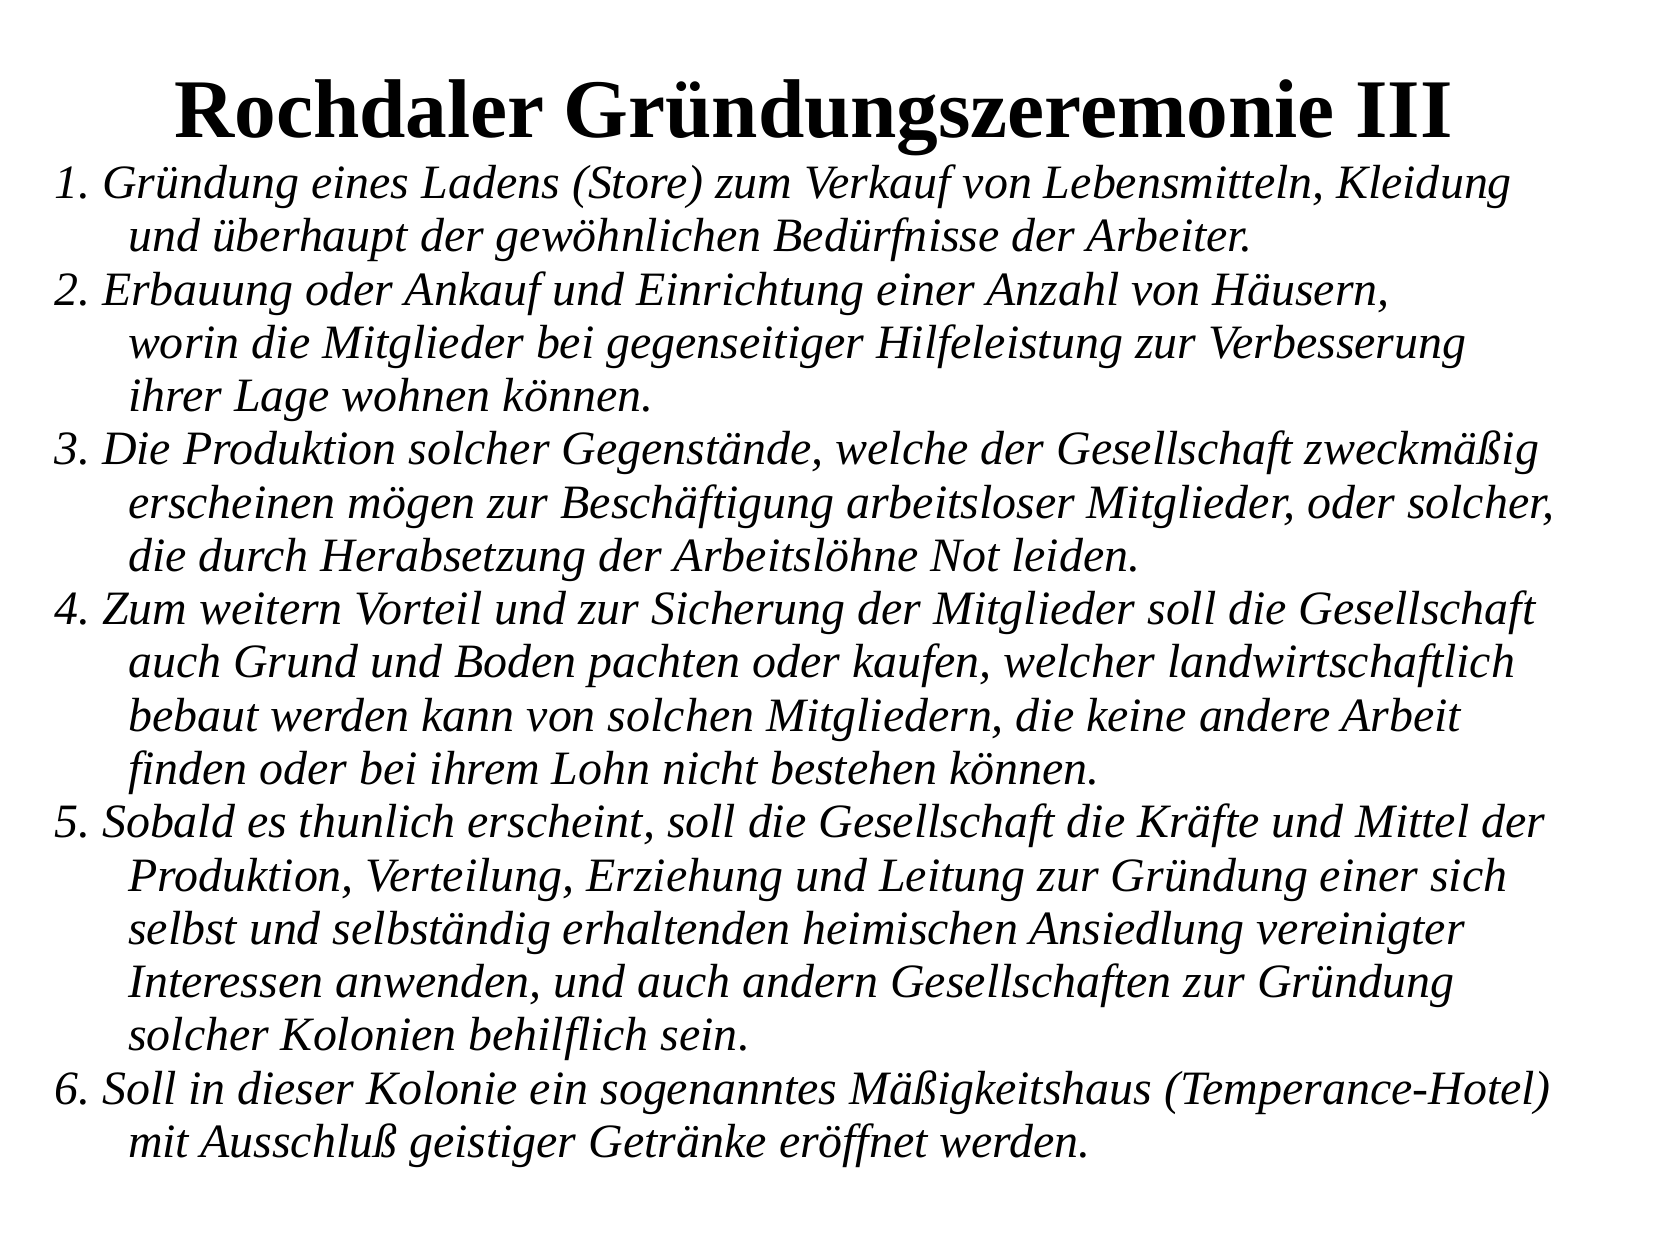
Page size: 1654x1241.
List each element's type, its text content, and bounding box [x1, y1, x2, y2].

text_box Rochdaler Gründungszeremonie III 1. Gründung eines Ladens (Store) zum Verkauf von Lebensmitteln, Kleidung und überhaupt der gewöhnlichen Bedürfnisse der Arbeiter. 2. Erbauung oder Ankauf und Einrichtung einer Anzahl von Häusern, worin die Mitglieder bei gegenseitiger Hilfeleistung zur Verbesserung ihrer Lage wohnen können. 3. Die Produktion solcher Gegenstände, welche der Gesellschaft zweckmäßig erscheinen mögen zur Beschäftigung arbeitsloser Mitglieder, oder solcher, die durch Herabsetzung der Arbeitslöhne Not leiden. 4. Zum weitern Vorteil und zur Sicherung der Mitglieder soll die Gesellschaft auch Grund und Boden pachten oder kaufen, welcher landwirtschaftlich bebaut werden kann von solchen Mitgliedern, die keine andere Arbeit finden oder bei ihrem Lohn nicht bestehen können. 5. Sobald es thunlich erscheint, soll die Gesellschaft die Kräfte und Mittel der Produktion, Verteilung, Erziehung und Leitung zur Gründung einer sich selbst und selbständig erhaltenden heimischen Ansiedlung vereinigter Interessen anwenden, und auch andern Gesellschaften zur Gründung solcher Kolonien behilflich sein. 6. Soll in dieser Kolonie ein sogenanntes Mäßigkeitshaus (Temperance-Hotel) mit Ausschluß geistiger Getränke eröffnet werden. [39, 56, 1617, 1181]
